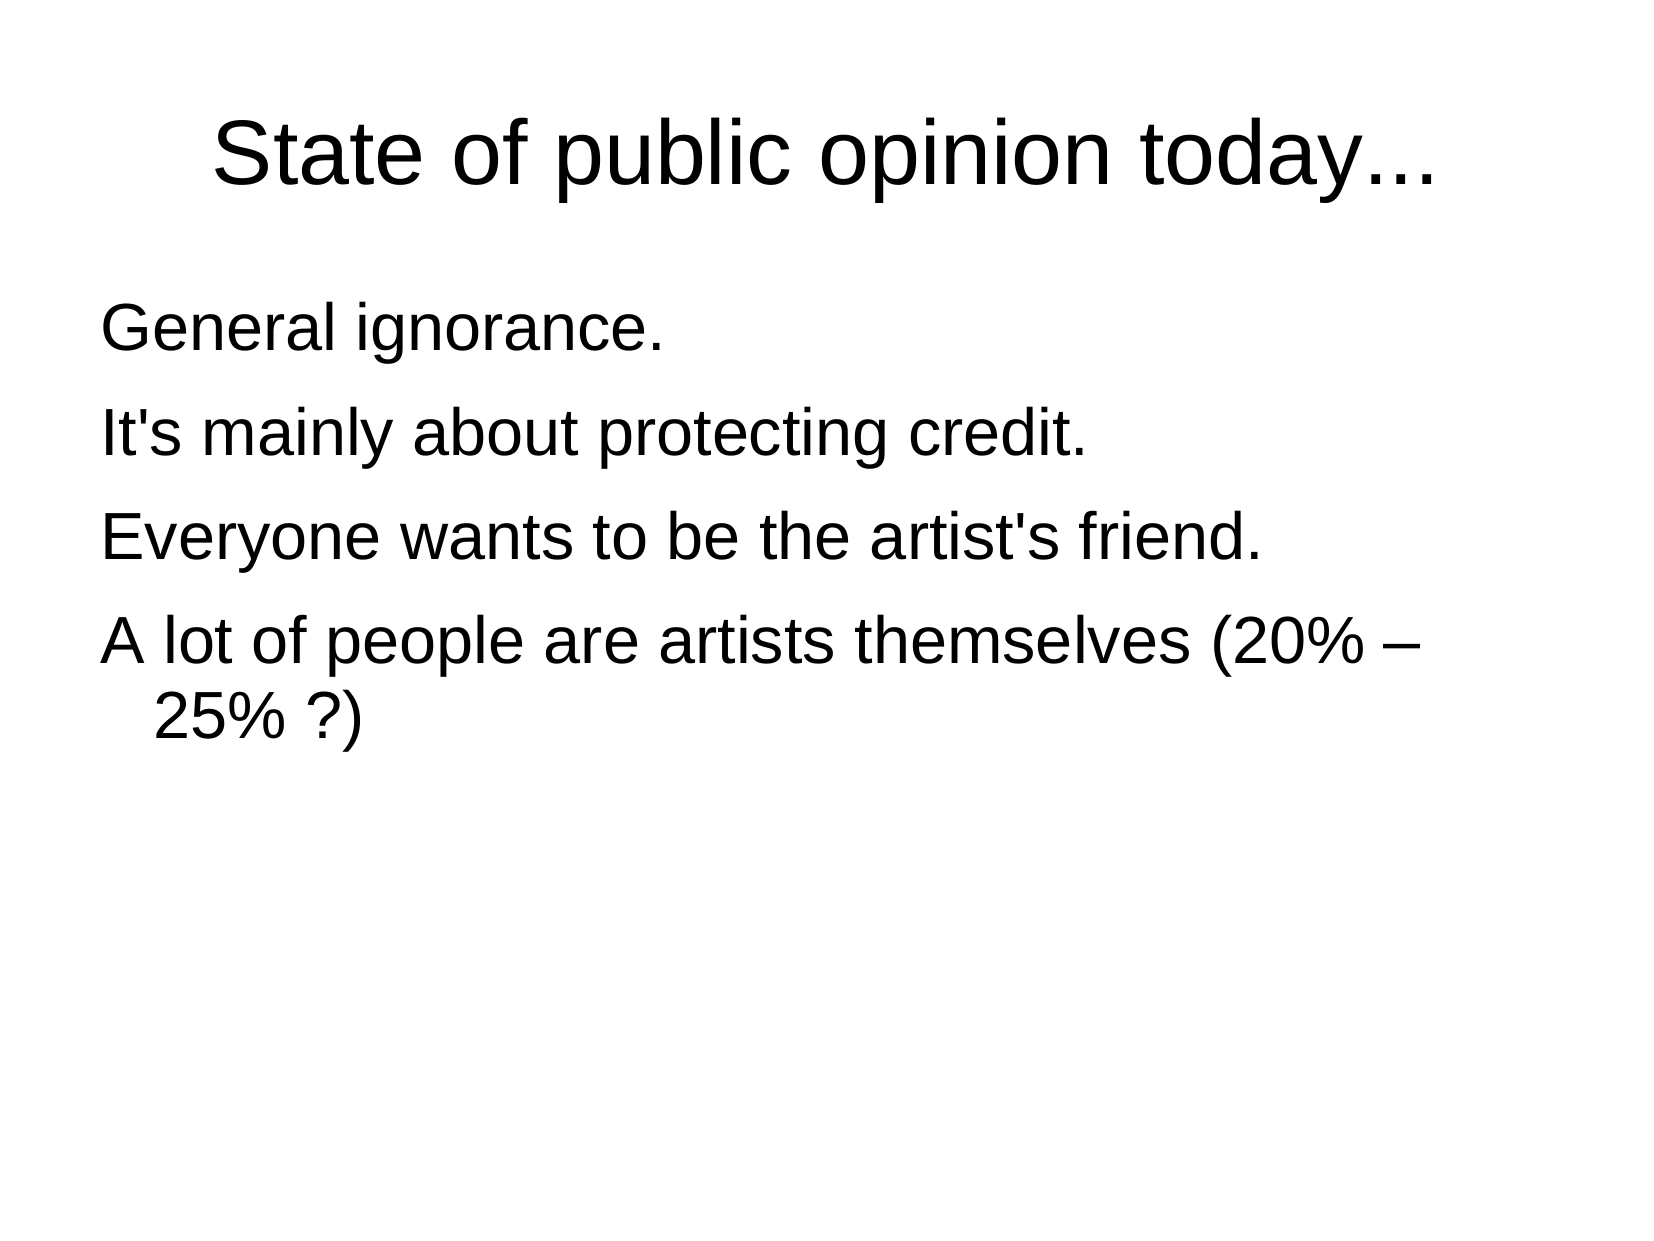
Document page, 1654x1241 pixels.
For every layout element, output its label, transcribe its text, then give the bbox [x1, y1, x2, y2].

title State of public opinion today... [82, 49, 1571, 257]
list General ignorance. It's mainly about protecting credit. Everyone wants to be the artist's friend. A lot of people are artists themselves (20% – 25% ?) [82, 290, 1571, 1109]
